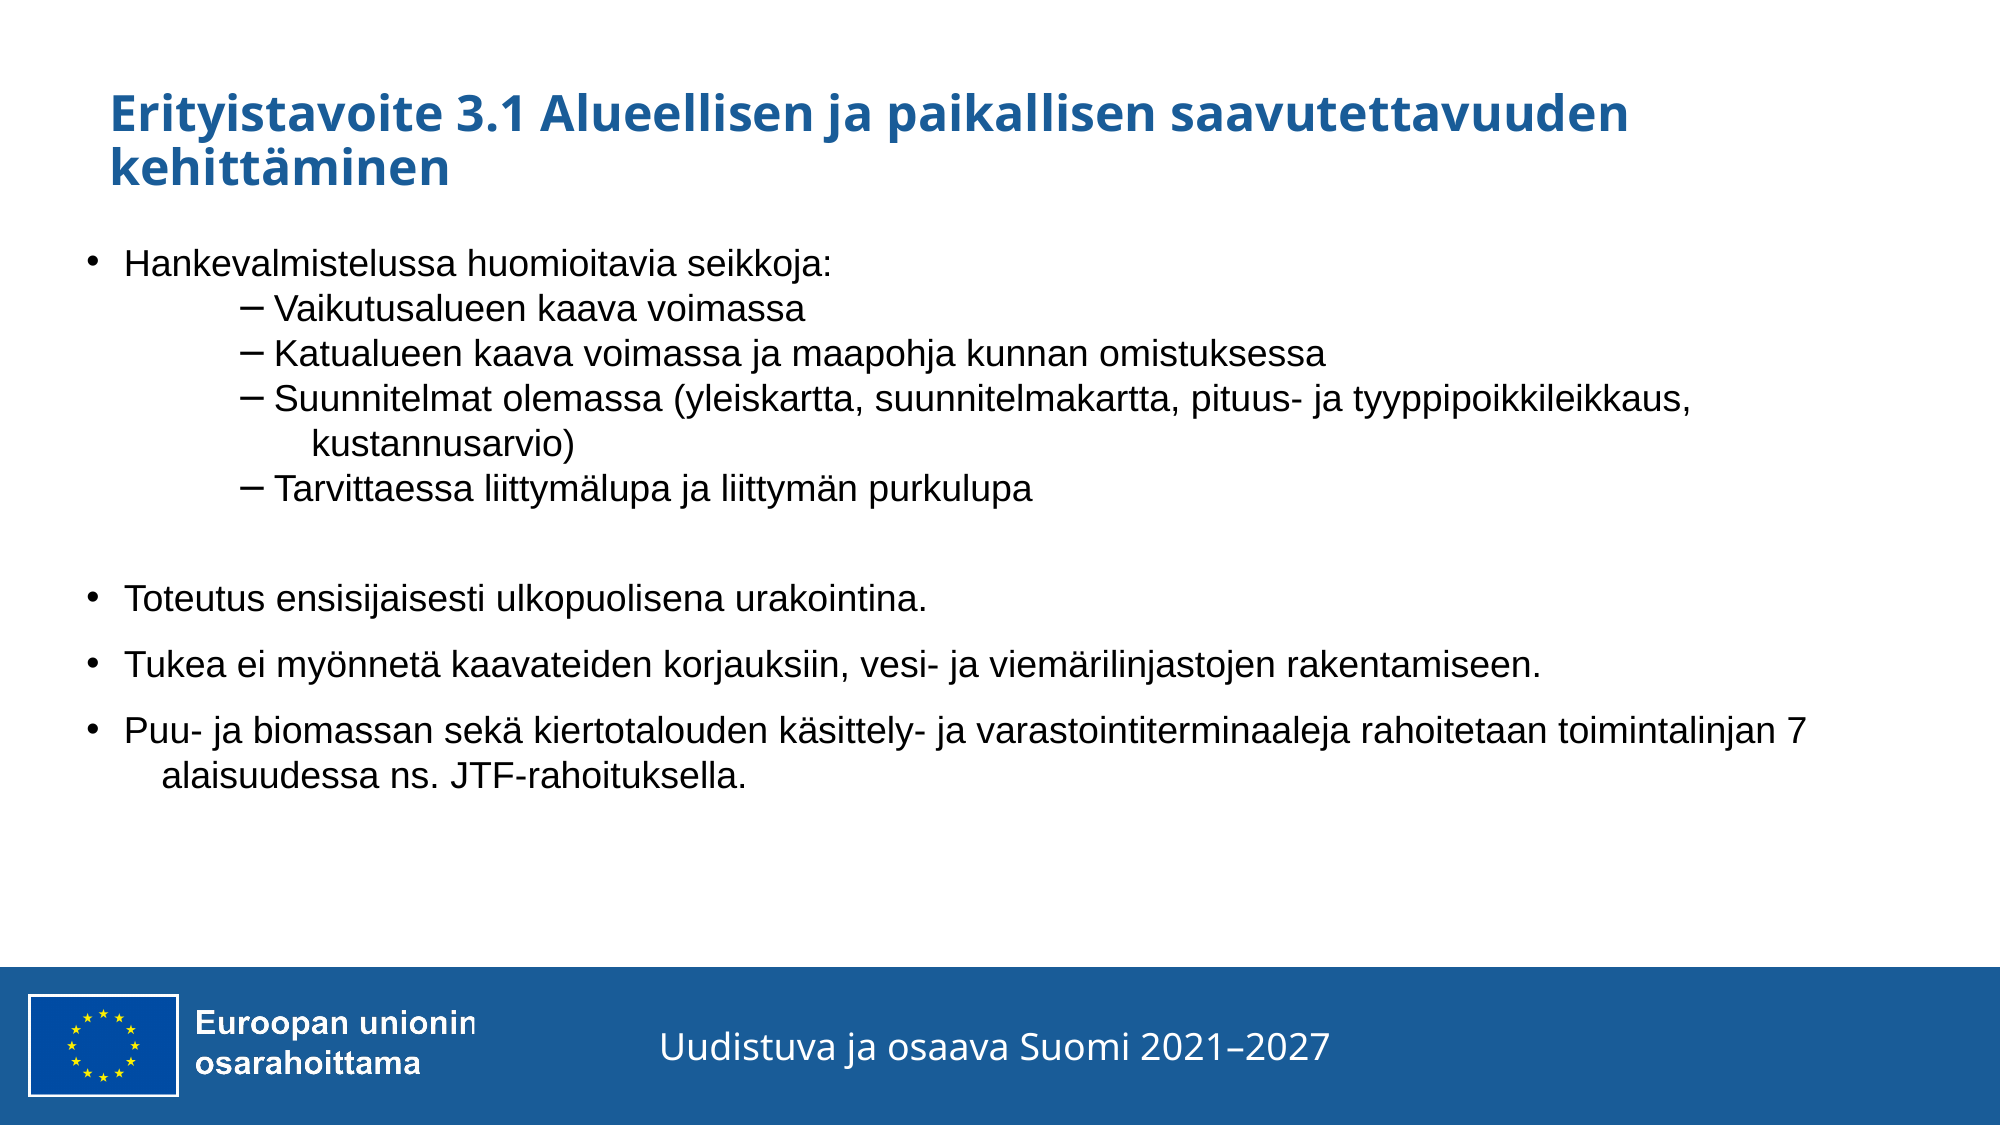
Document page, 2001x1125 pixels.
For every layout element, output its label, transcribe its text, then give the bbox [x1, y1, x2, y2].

list Hankevalmistelussa huomioitavia seikkoja: Vaikutusalueen kaava voimassa Katualueen kaava voimassa ja maapohja kunnan omistuksessa Suunnitelmat olemassa (yleiskartta, suunnitelmakartta, pituus- ja tyyppipoikkileikkaus, kustannusarvio) Tarvittaessa liittymälupa ja liittymän purkulupa Toteutus ensisijaisesti ulkopuolisena urakointina. Tukea ei myönnetä kaavateiden korjauksiin, vesi- ja viemärilinjastojen rakentamiseen. Puu- ja biomassan sekä kiertotalouden käsittely- ja varastointiterminaaleja rahoitetaan toimintalinjan 7 alaisuudessa ns. JTF-rahoituksella. [86, 172, 1855, 922]
title Erityistavoite 3.1 Alueellisen ja paikallisen saavutettavuuden kehittäminen [109, 54, 1874, 197]
